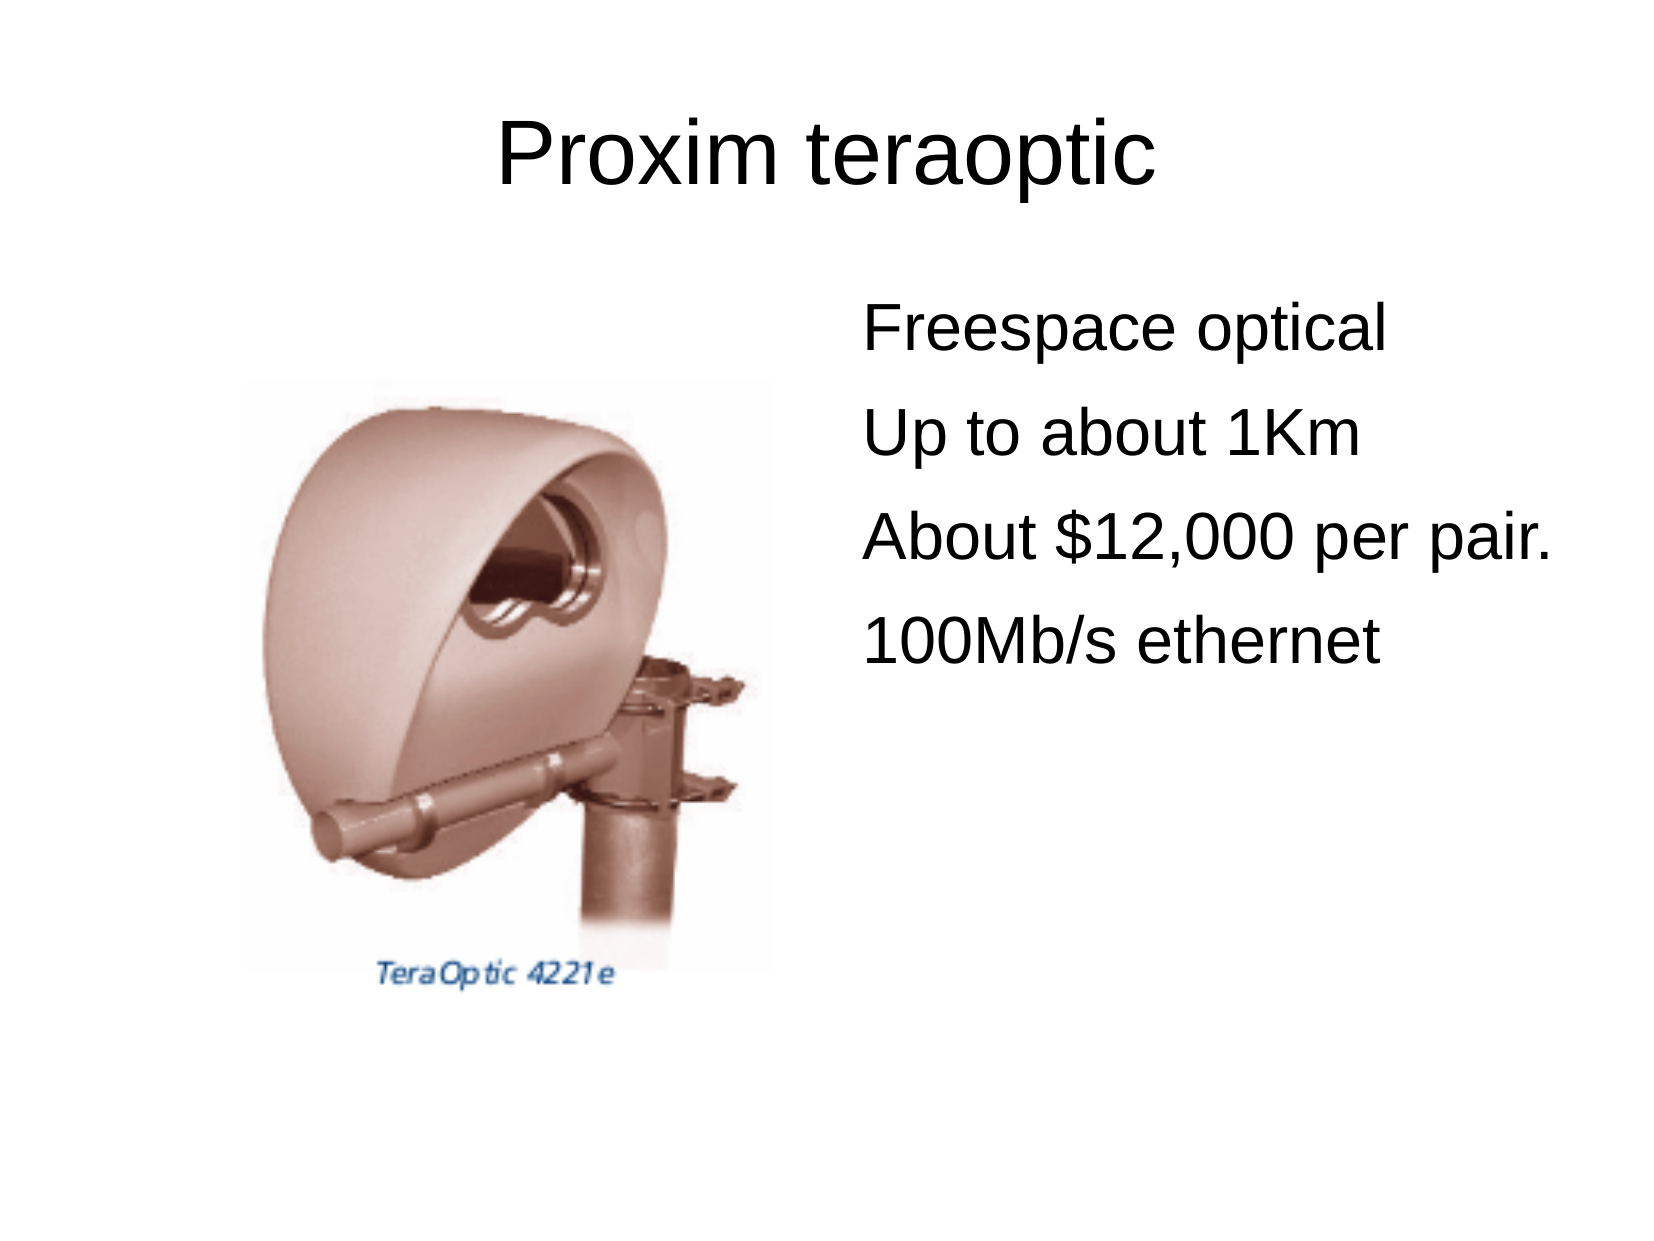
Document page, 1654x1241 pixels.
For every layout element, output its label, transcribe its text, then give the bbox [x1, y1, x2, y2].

picture [82, 347, 809, 1052]
title Proxim teraoptic [82, 56, 1571, 250]
list Freespace optical Up to about 1Km About $12,000 per pair. 100Mb/s ethernet [845, 290, 1572, 1094]
